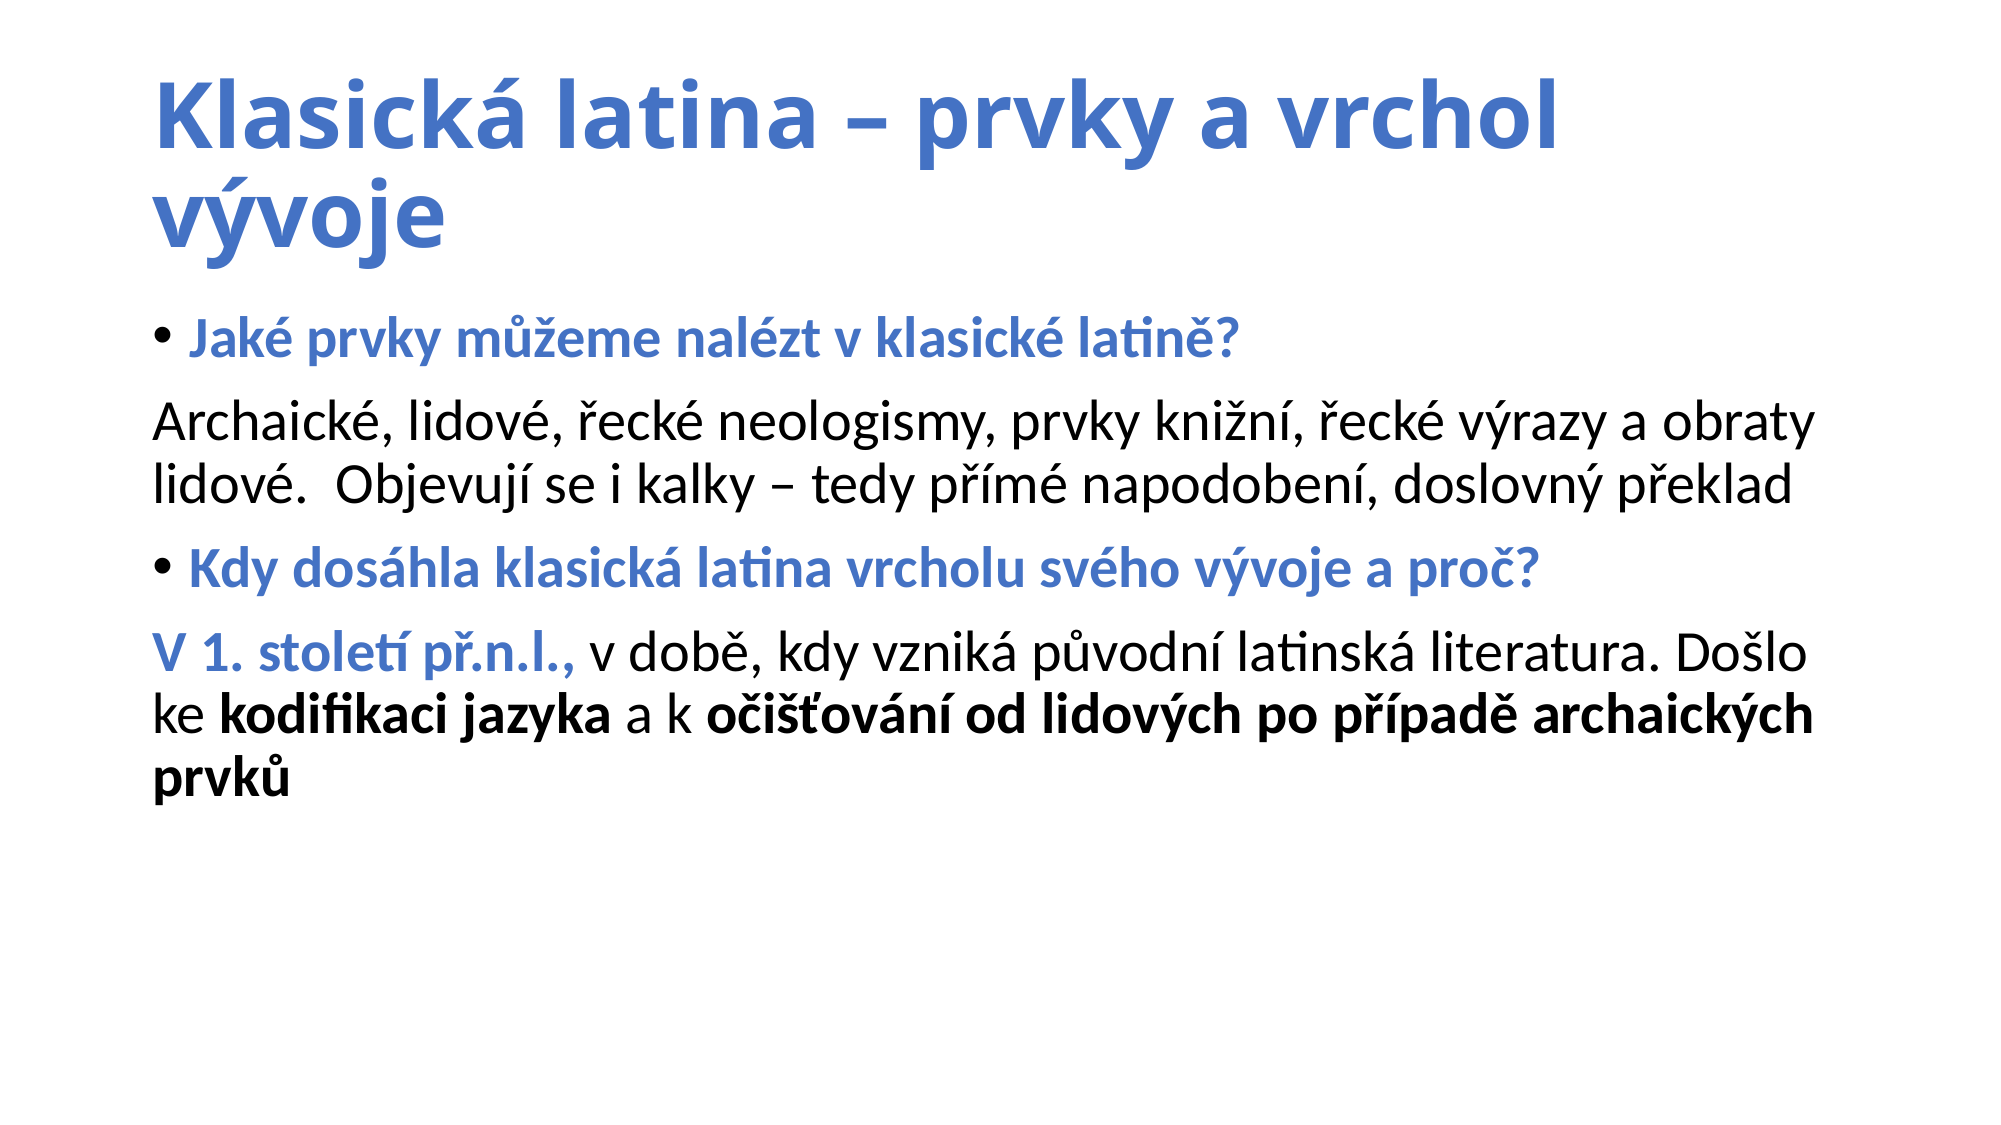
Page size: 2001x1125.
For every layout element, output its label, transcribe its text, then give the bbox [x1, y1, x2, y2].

title Klasická latina – prvky a vrchol vývoje [137, 59, 1863, 278]
list Jaké prvky můžeme nalézt v klasické latině? Archaické, lidové, řecké neologismy, prvky knižní, řecké výrazy a obraty lidové. Objevují se i kalky – tedy přímé napodobení, doslovný překlad Kdy dosáhla klasická latina vrcholu svého vývoje a proč? V 1. století př.n.l., v době, kdy vzniká původní latinská literatura. Došlo ke kodifikaci jazyka a k očišťování od lidových po případě archaických prvků [137, 299, 1863, 1014]
